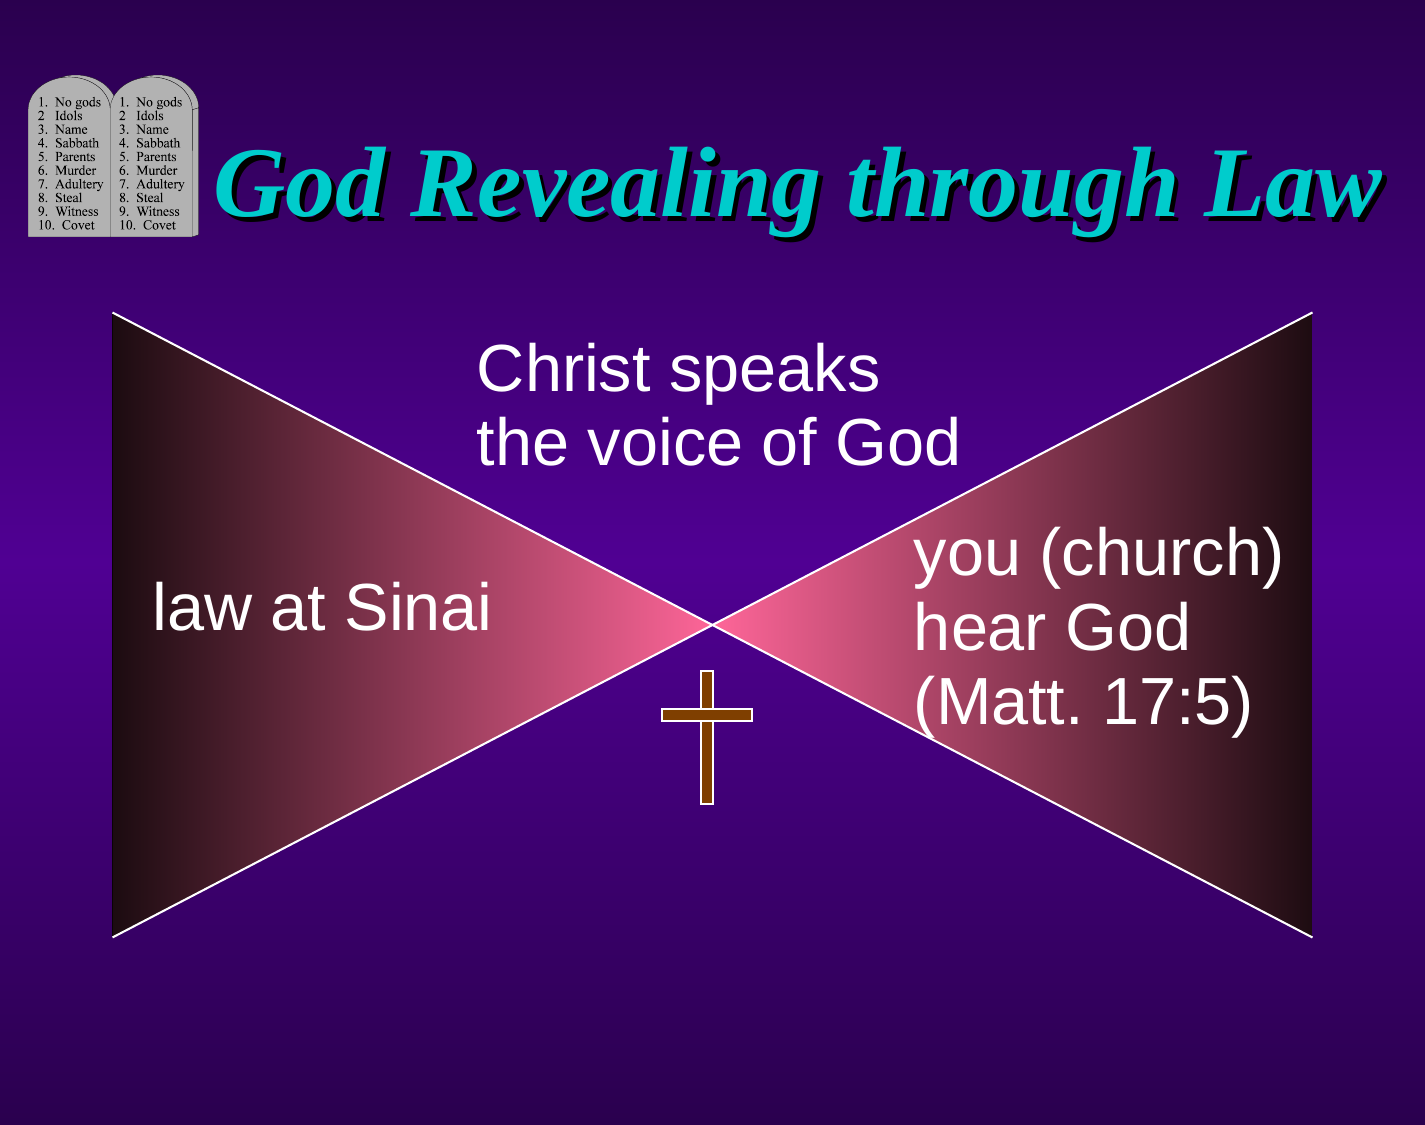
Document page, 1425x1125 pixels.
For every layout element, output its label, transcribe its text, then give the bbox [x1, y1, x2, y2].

text_box [112, 314, 708, 936]
text_box you (church) hear God (Matt. 17:5) [898, 507, 1364, 747]
text_box [717, 531, 898, 719]
text_box [944, 314, 1313, 507]
title God Revealing through Law [199, 64, 1425, 301]
text_box [951, 747, 1313, 936]
text_box law at Sinai [137, 562, 601, 653]
text_box Christ speaks the voice of God [461, 322, 1007, 488]
text_box [661, 671, 753, 804]
